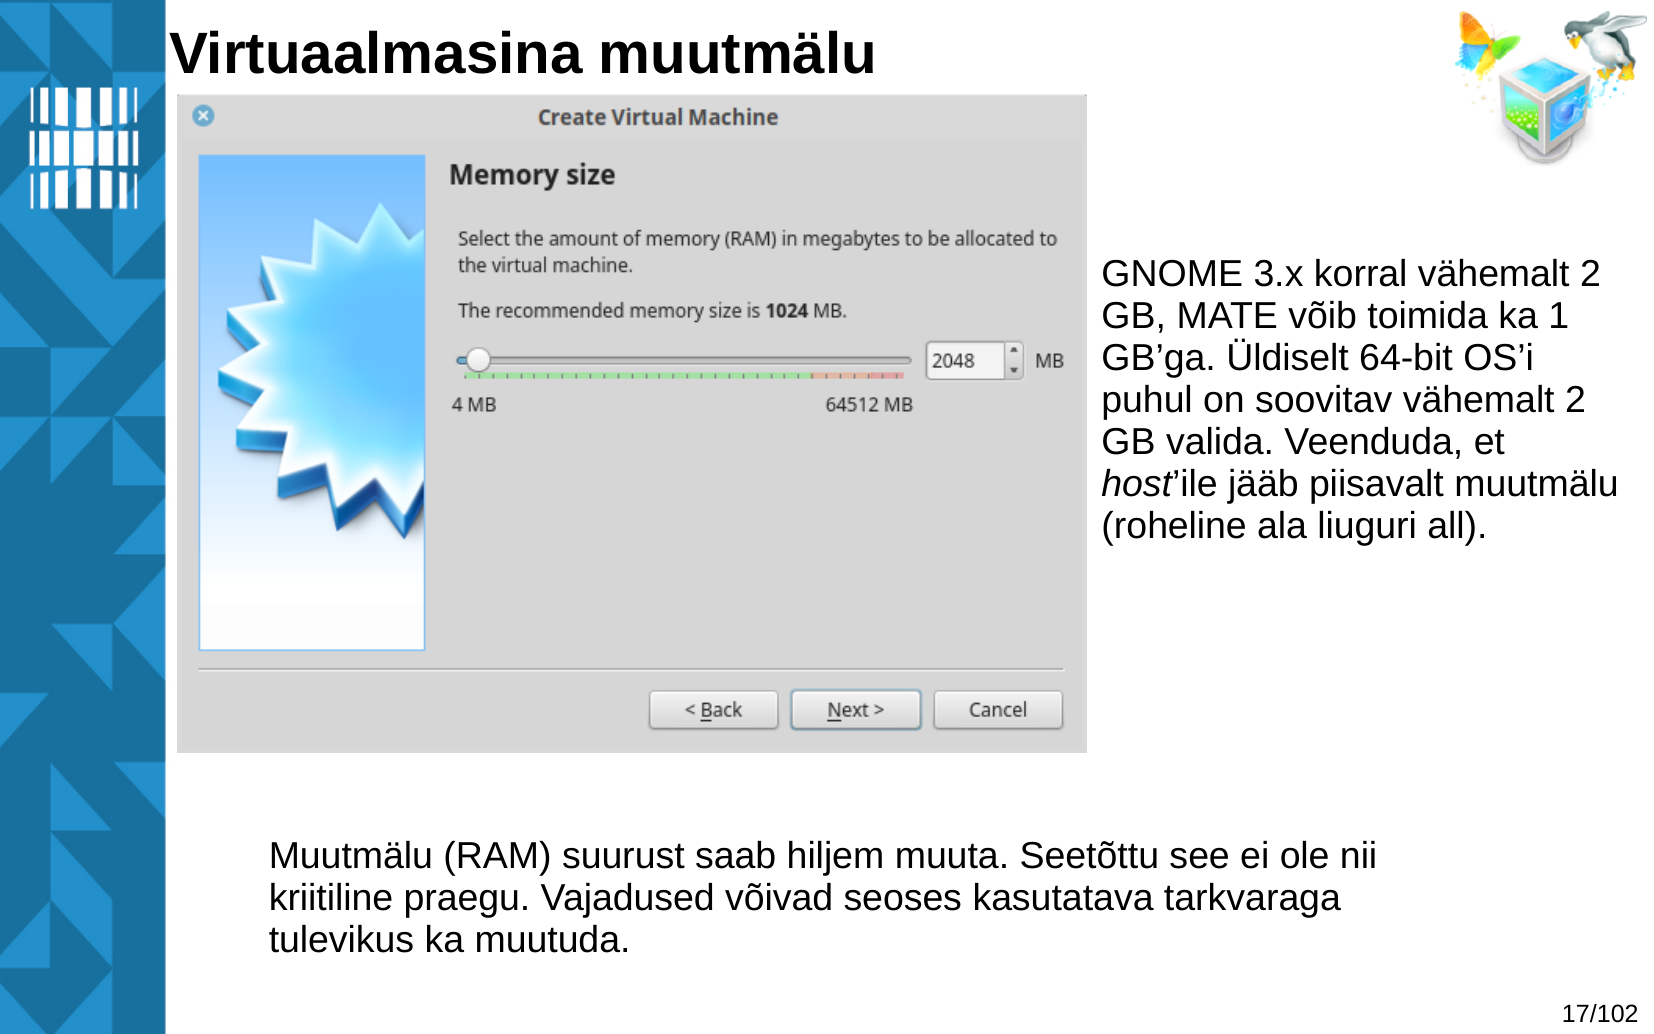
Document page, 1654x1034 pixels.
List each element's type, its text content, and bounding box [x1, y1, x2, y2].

text_box Muutmälu (RAM) suurust saab hiljem muuta. Seetõttu see ei ole nii kriitiline praegu. Vajadused võivad seoses kasutatava tarkvaraga tulevikus ka muutuda. [253, 826, 1477, 981]
picture [1452, 7, 1653, 166]
title Virtuaalmasina muutmälu [169, 11, 1571, 95]
picture [177, 94, 1087, 753]
text_box GNOME 3.x korral vähemalt 2 GB, MATE võib toimida ka 1 GB’ga. Üldiselt 64-bit OS’i puhul on soovitav vähemalt 2 GB valida. Veenduda, et host’ile jääb piisavalt muutmälu (roheline ala liuguri all). [1087, 245, 1642, 567]
